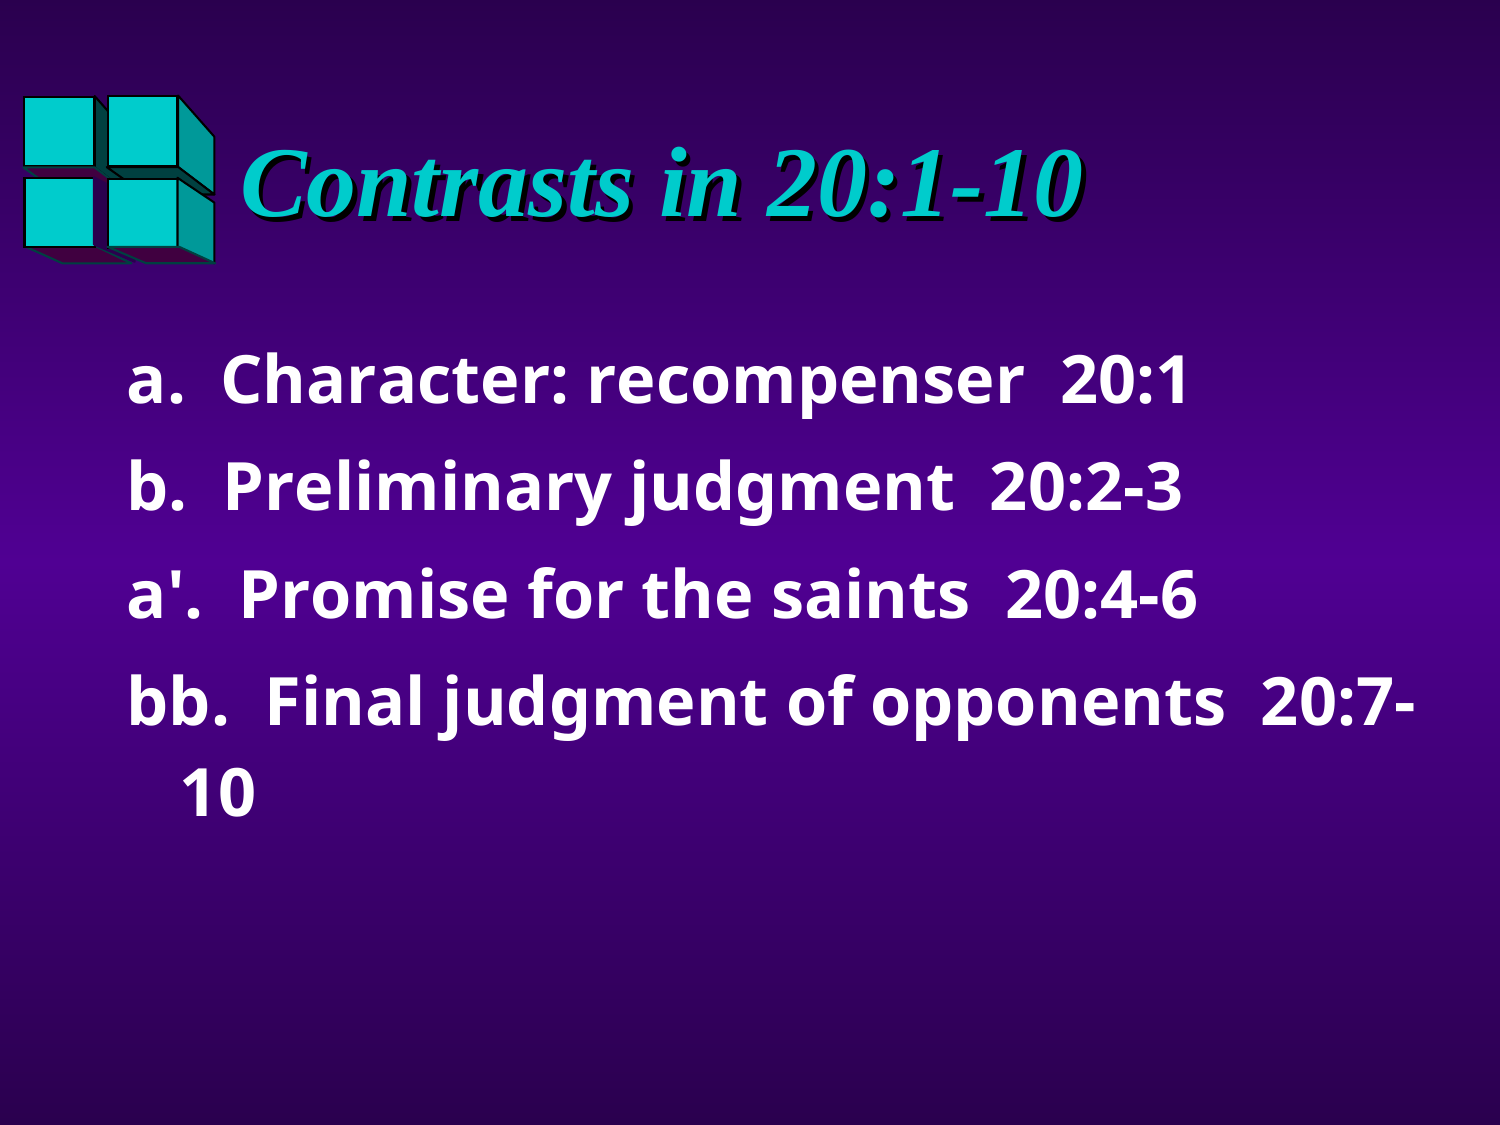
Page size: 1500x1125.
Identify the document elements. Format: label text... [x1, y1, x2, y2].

list a. Character: recompenser 20:1 b. Preliminary judgment 20:2-3 a'. Promise for the saints 20:4-6 bb. Final judgment of opponents 20:7-10 [112, 324, 1463, 1001]
title Contrasts in 20:1-10 [224, 78, 1388, 288]
